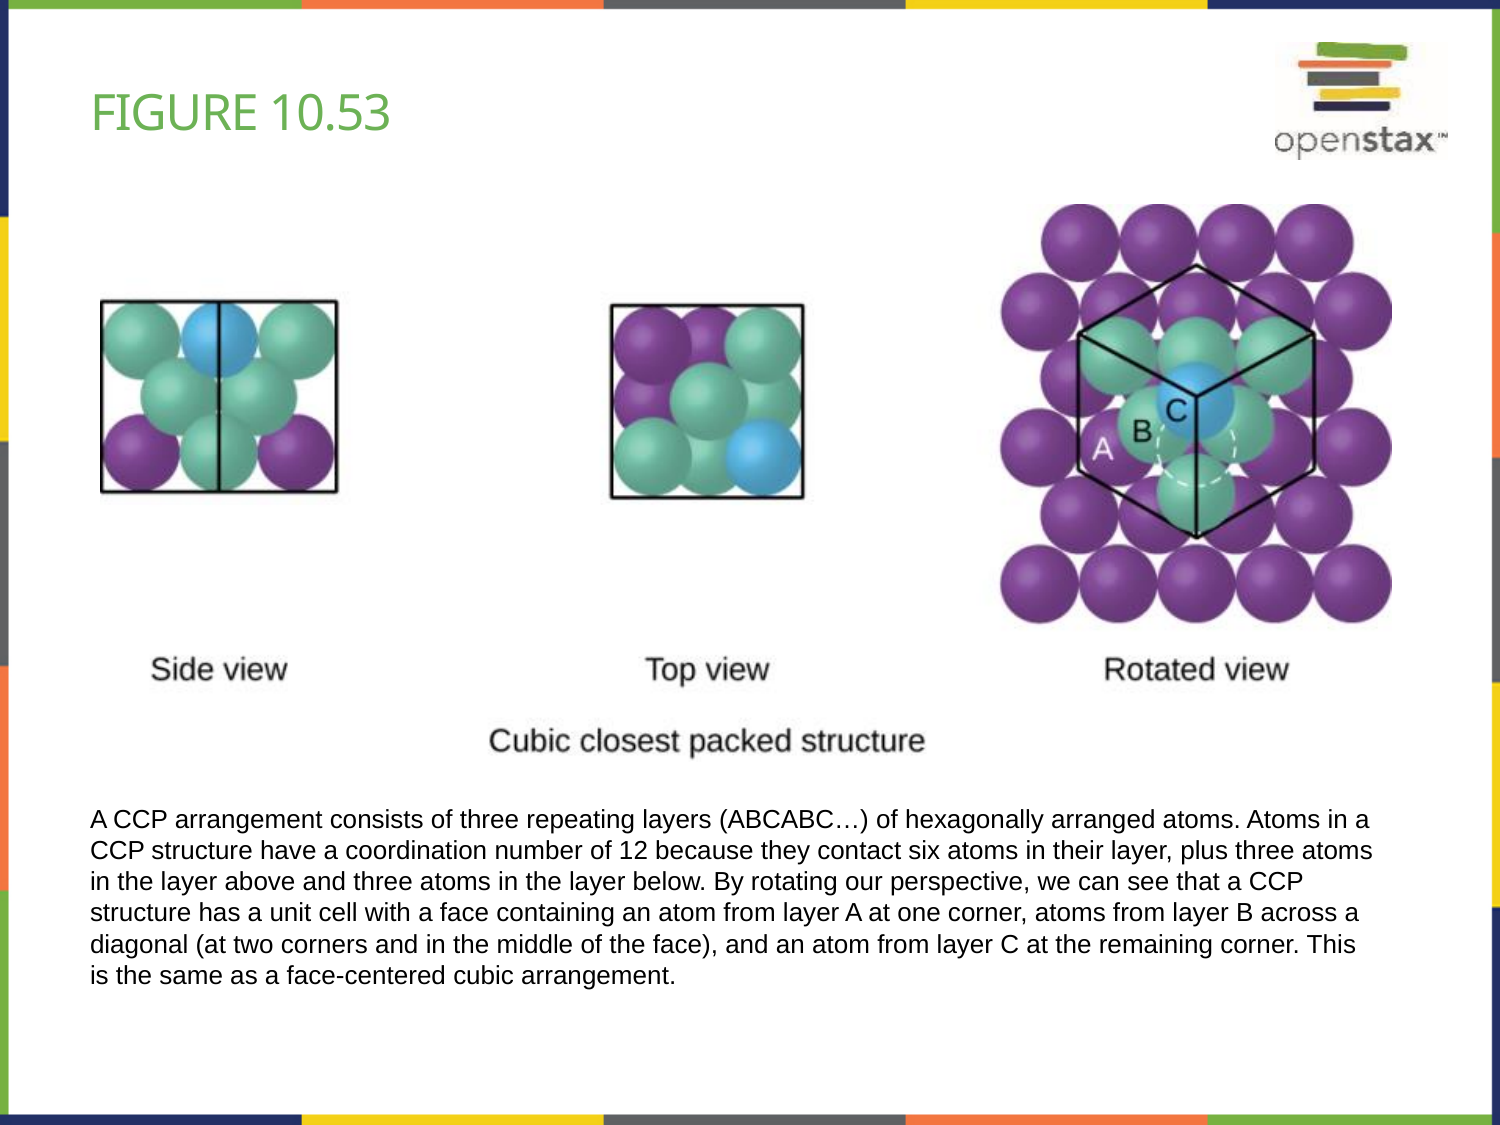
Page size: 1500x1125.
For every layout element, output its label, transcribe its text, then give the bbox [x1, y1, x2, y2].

picture [0, 0, 1500, 1125]
title Figure 10.53 [75, 39, 1398, 148]
list A CCP arrangement consists of three repeating layers (ABCABC…) of hexagonally arranged atoms. Atoms in a CCP structure have a coordination number of 12 because they contact six atoms in their layer, plus three atoms in the layer above and three atoms in the layer below. By rotating our perspective, we can see that a CCP structure has a unit cell with a face containing an atom from layer A at one corner, atoms from layer B across a diagonal (at two corners and in the middle of the face), and an atom from layer C at the remaining corner. This is the same as a face-centered cubic arrangement. [75, 794, 1398, 986]
